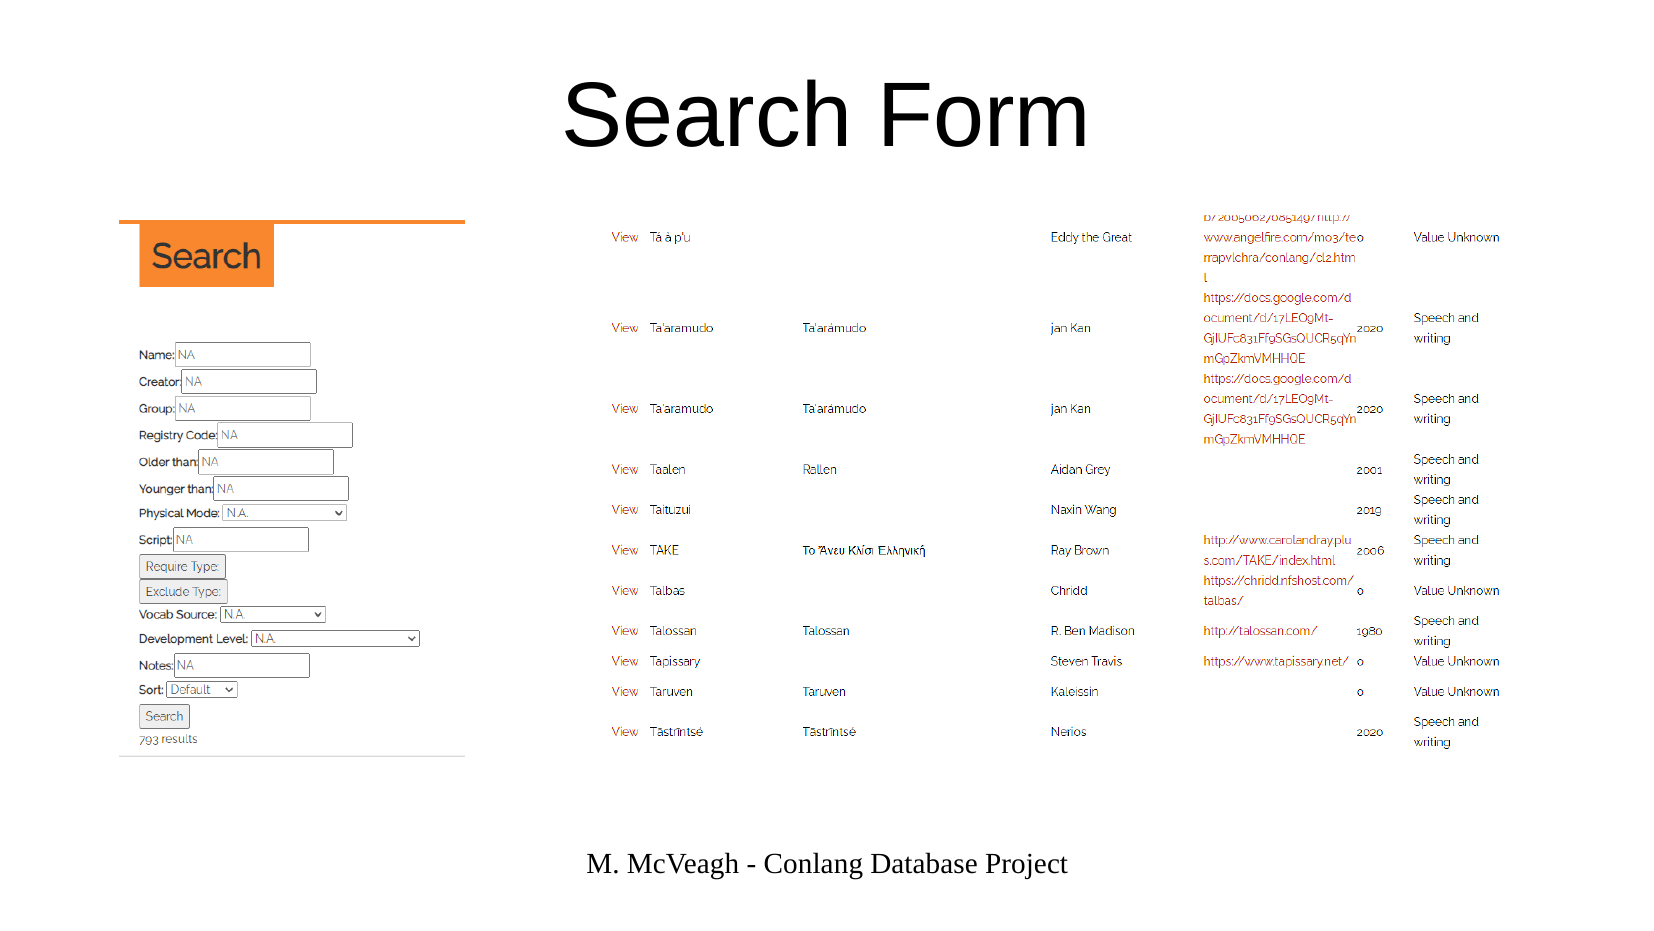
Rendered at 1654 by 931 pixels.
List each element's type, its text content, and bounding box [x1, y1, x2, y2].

picture [119, 217, 465, 758]
picture [580, 215, 1553, 756]
title Search Form [82, 37, 1571, 193]
